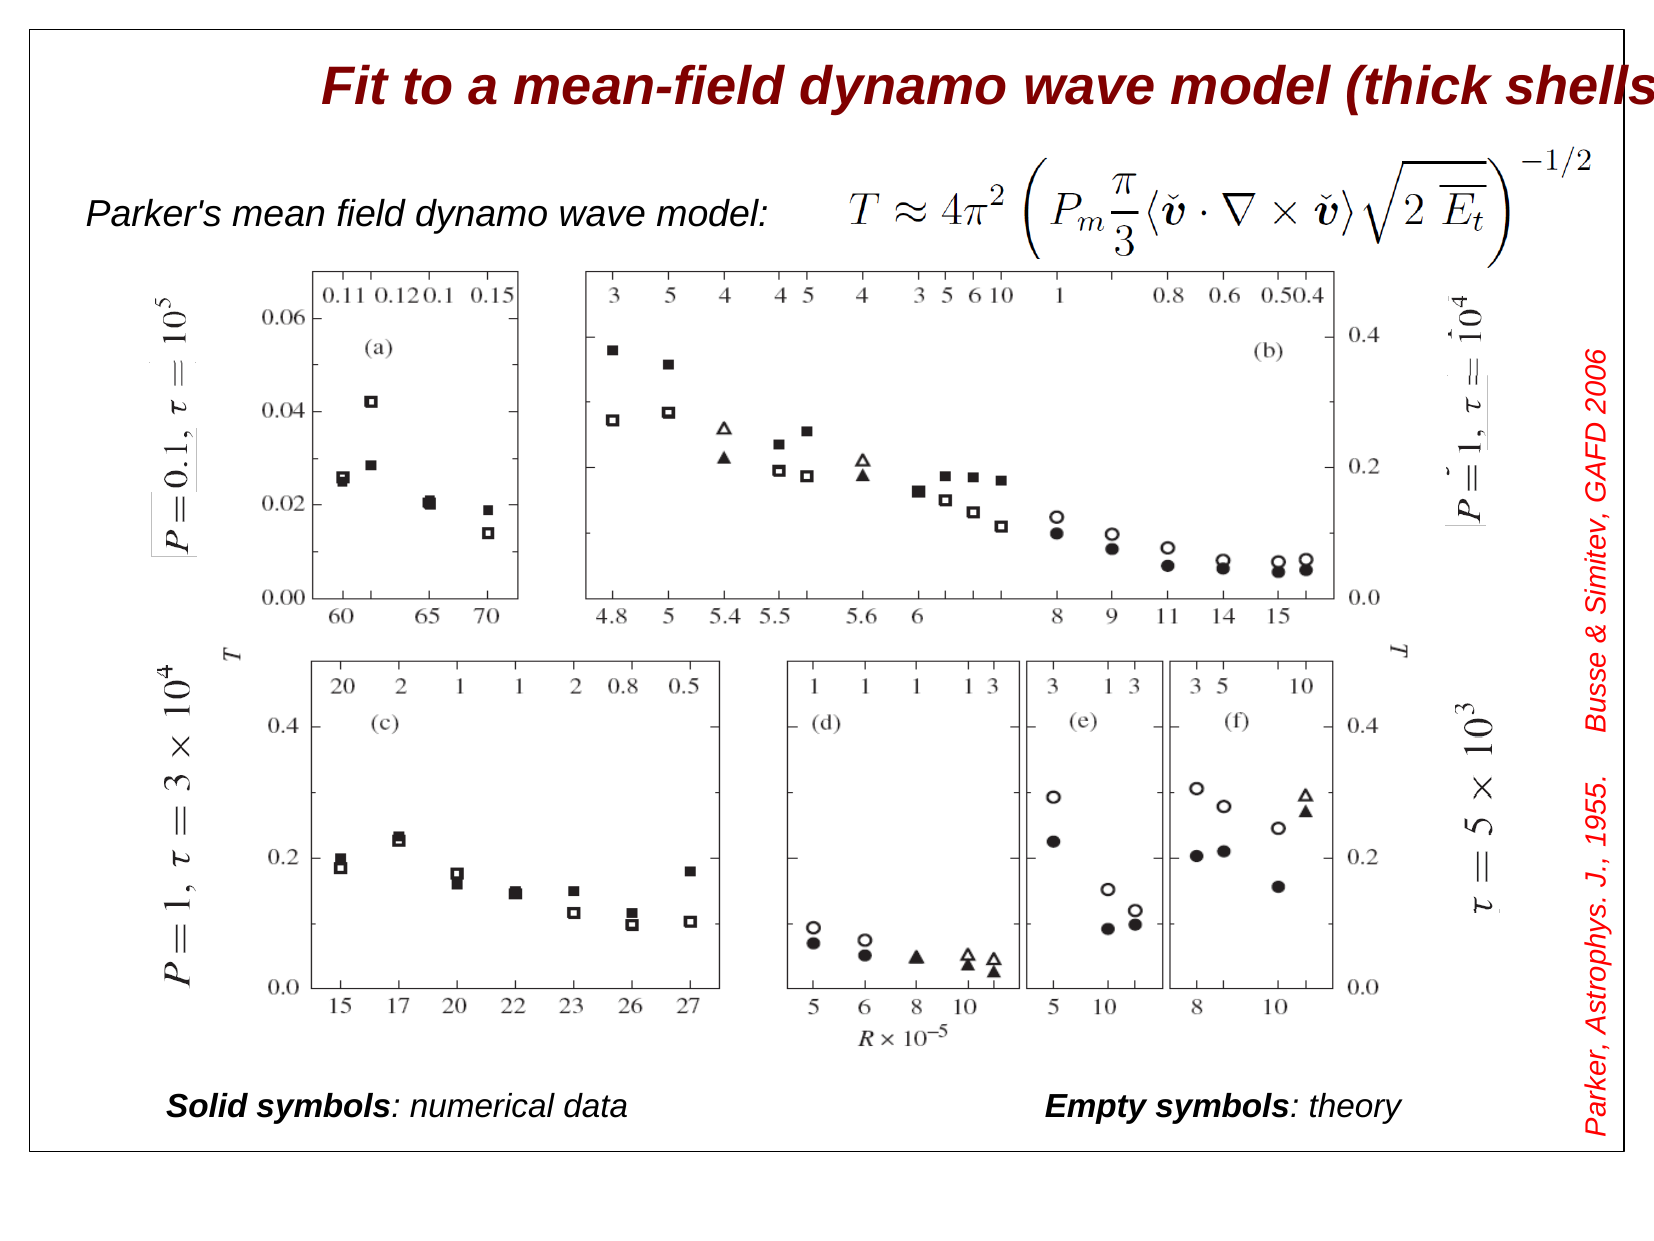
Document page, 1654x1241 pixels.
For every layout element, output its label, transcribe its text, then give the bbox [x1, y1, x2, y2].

picture [1454, 698, 1500, 913]
text_box Parker, Astrophys. J., 1955. Busse & Simitev, GAFD 2006 [1570, 324, 1619, 1152]
picture [1445, 296, 1488, 526]
picture [148, 294, 197, 557]
picture [215, 141, 1594, 1057]
picture [156, 653, 198, 1001]
text_box Parker's mean field dynamo wave model: [70, 183, 784, 241]
text_box Fit to a mean-field dynamo wave model (thick shells) [306, 45, 1347, 121]
text_box Solid symbols: numerical data Empty symbols: theory [151, 1080, 1417, 1133]
